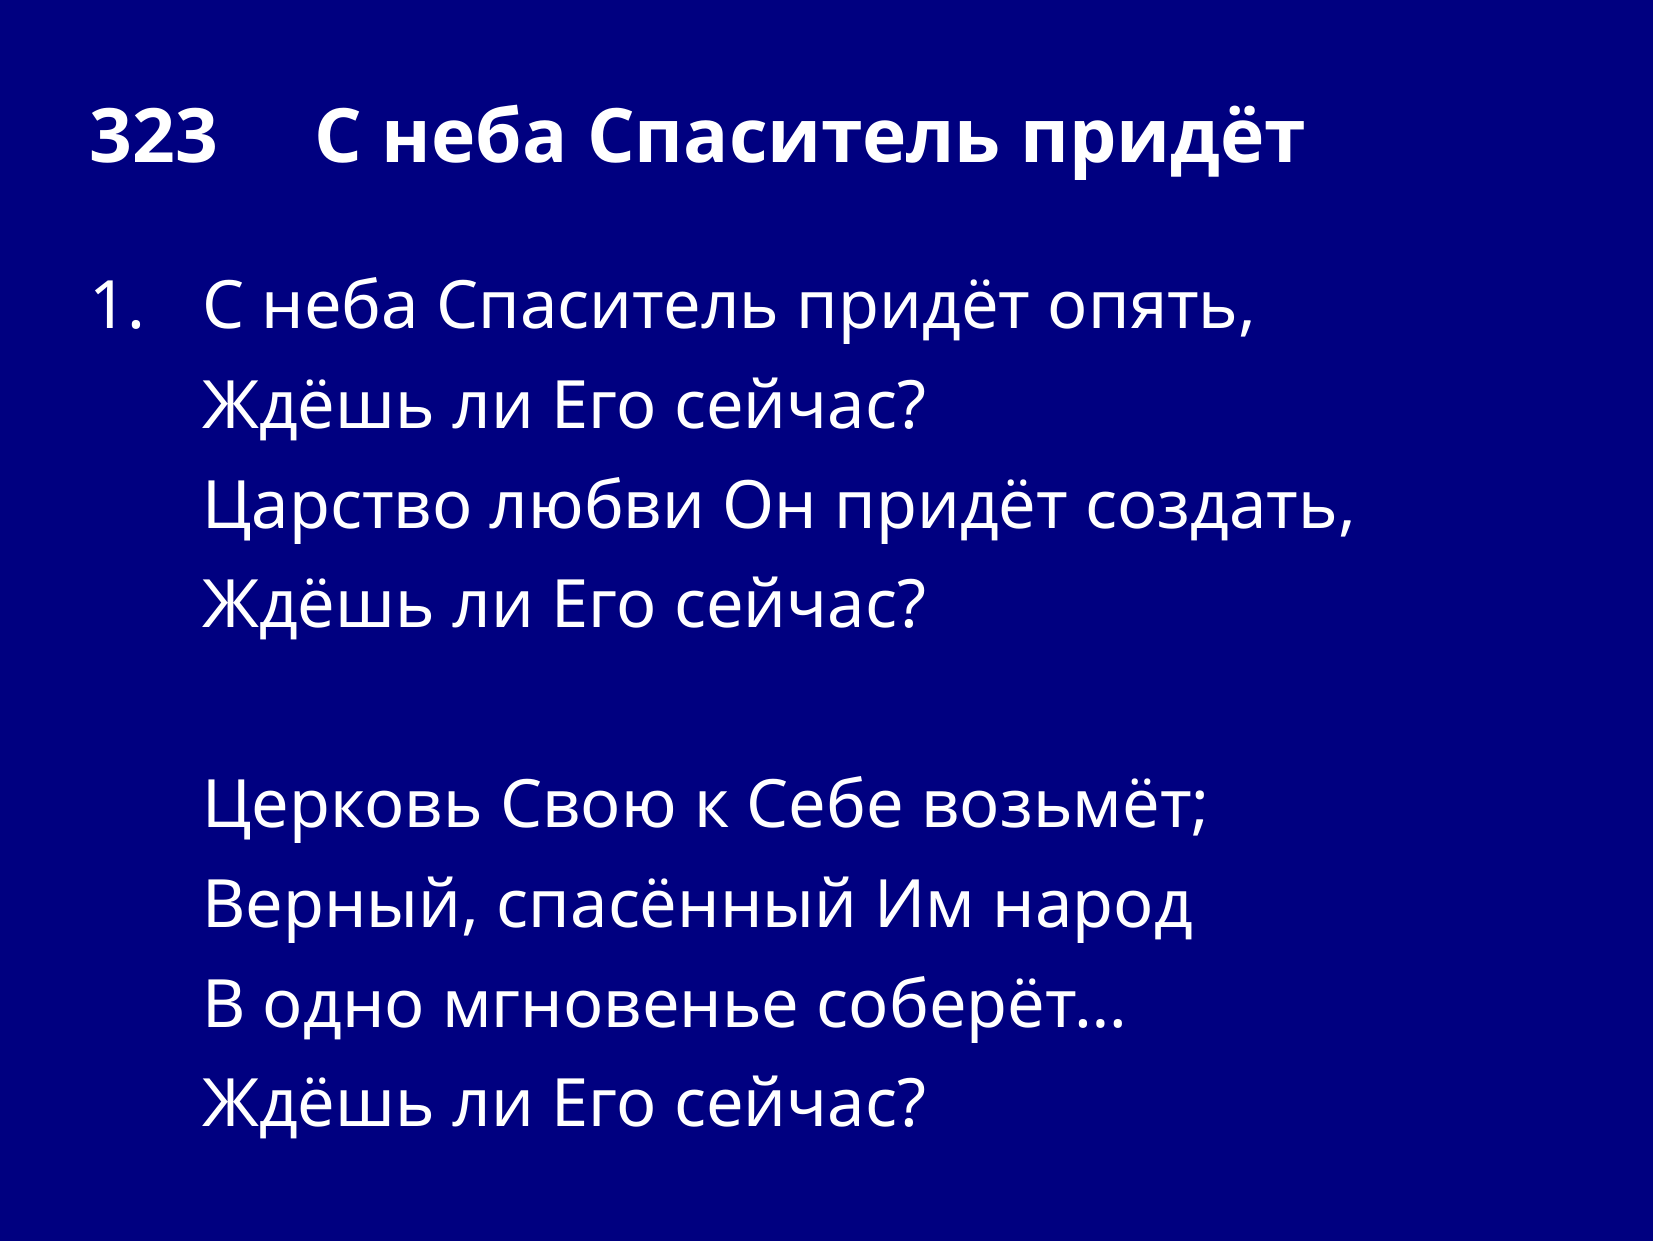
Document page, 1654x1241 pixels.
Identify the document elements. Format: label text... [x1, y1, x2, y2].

text_box 1. С неба Спаситель придёт опять, Ждёшь ли Его сейчас? Царство любви Он придёт создать, Ждёшь ли Его сейчас? Церковь Свою к Себе возьмёт; Верный, спасённый Им народ В одно мгновенье соберёт… Ждёшь ли Его сейчас? [75, 188, 1576, 1163]
text_box 323 С неба Спаситель придёт [75, 75, 1576, 188]
